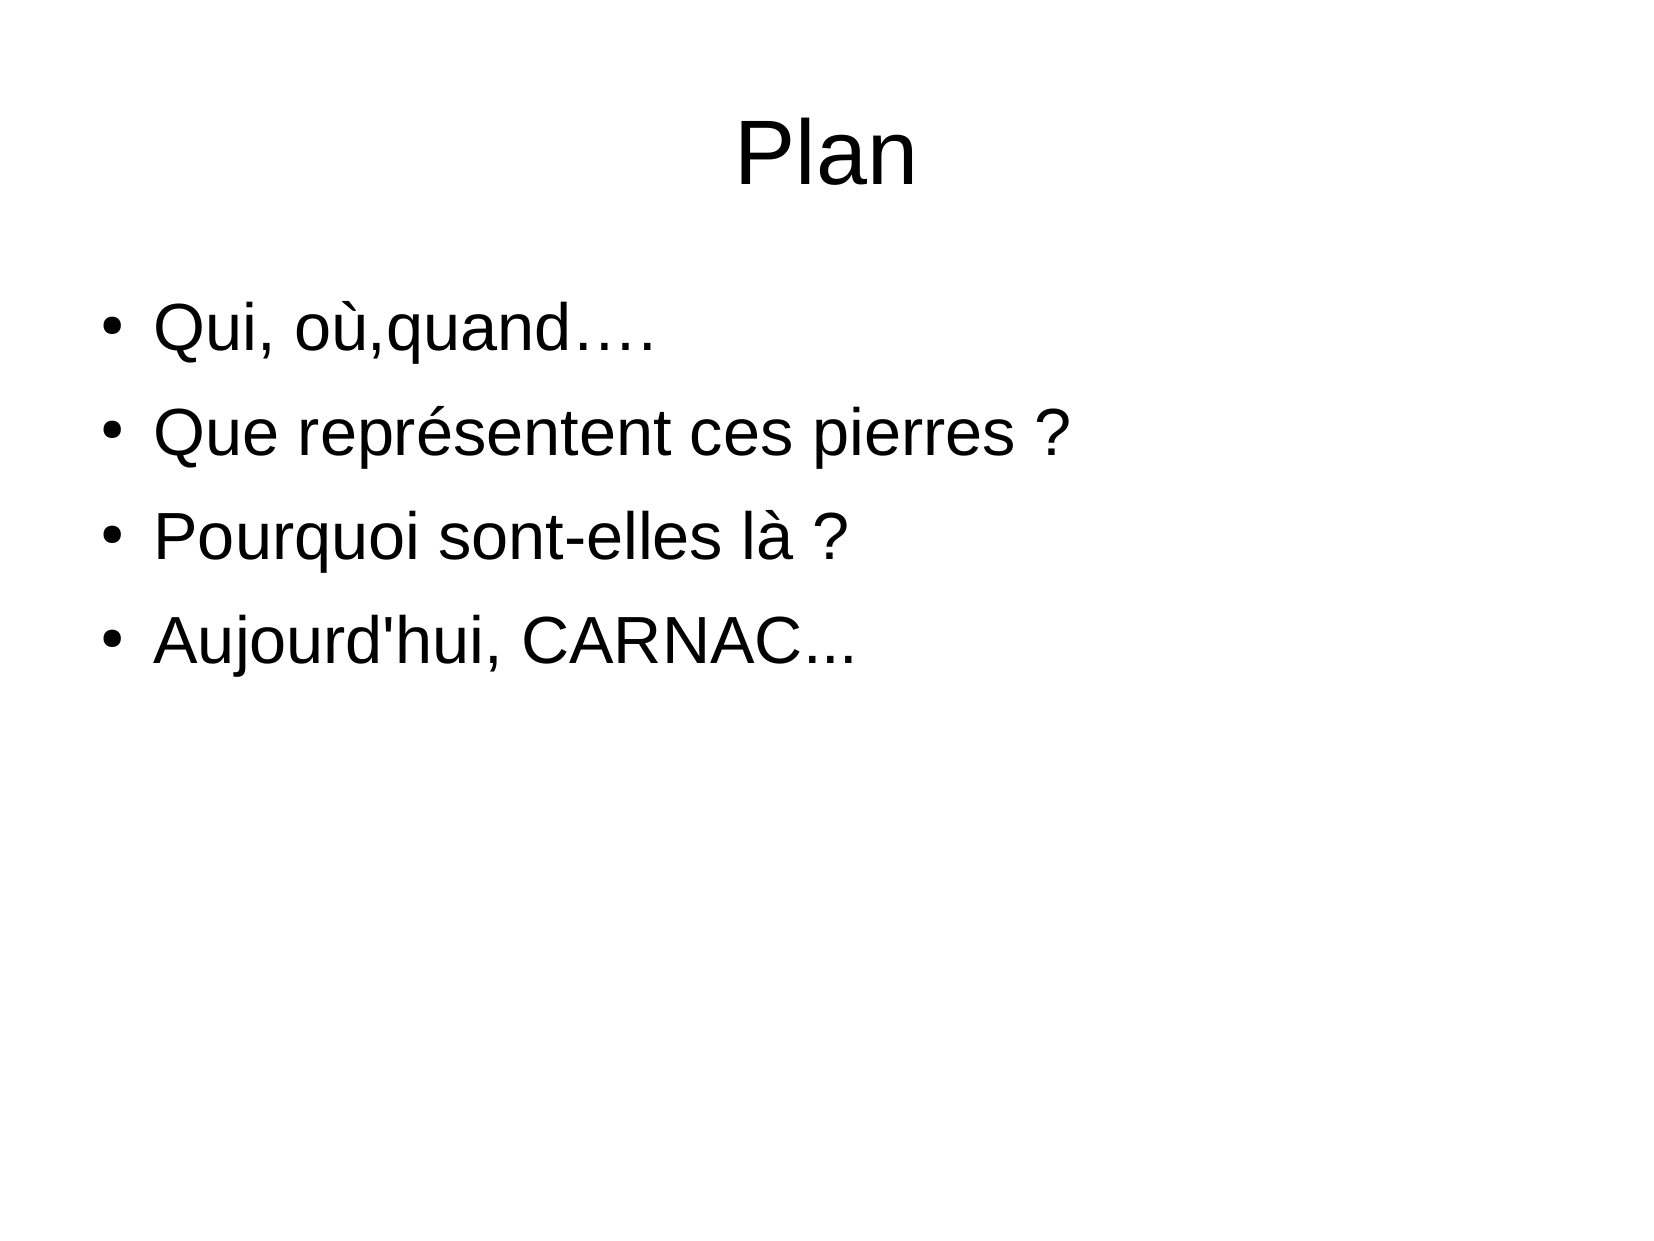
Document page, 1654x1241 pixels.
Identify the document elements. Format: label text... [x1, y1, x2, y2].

list Qui, où,quand…. Que représentent ces pierres ? Pourquoi sont-elles là ? Aujourd'hui, CARNAC... [82, 290, 1571, 1010]
title Plan [82, 49, 1571, 257]
